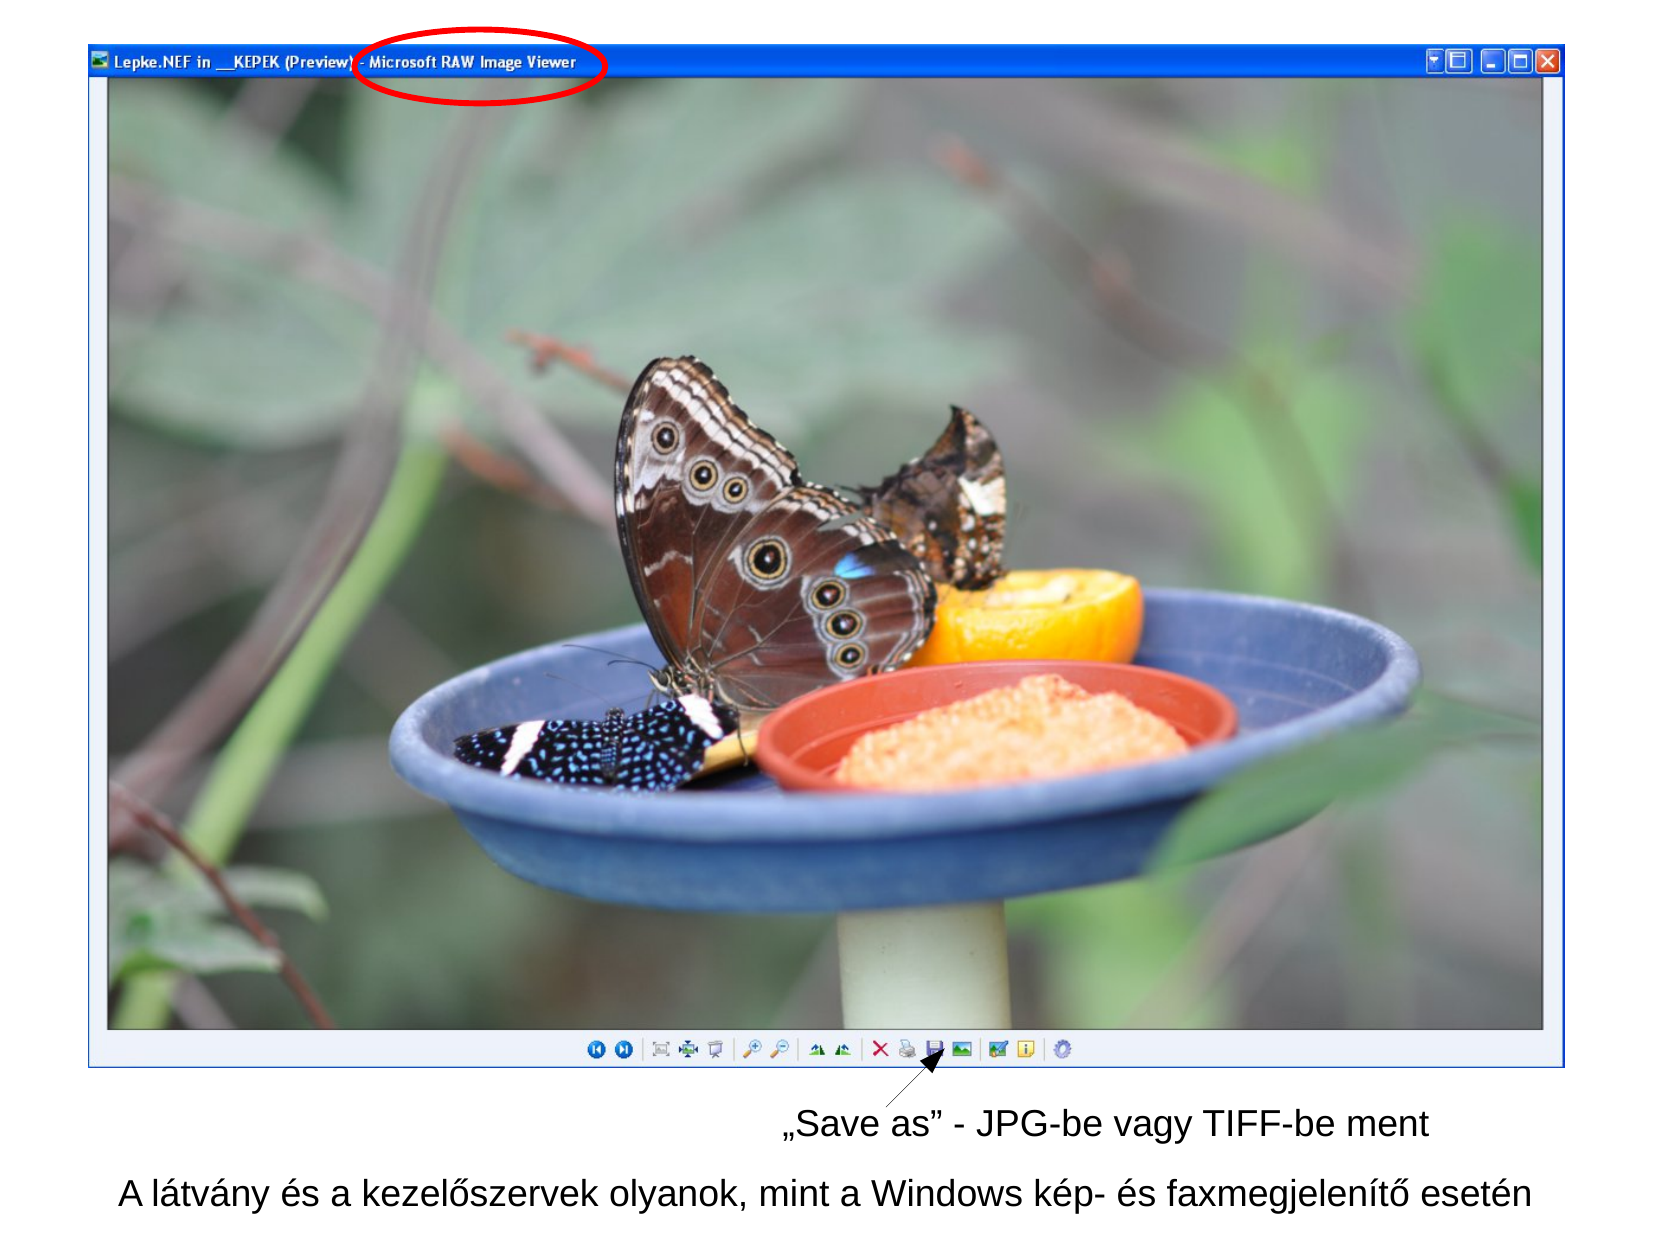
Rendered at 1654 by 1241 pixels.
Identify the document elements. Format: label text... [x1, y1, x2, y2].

text_box A látvány és a kezelőszervek olyanok, mint a Windows kép- és faxmegjelenítő esetén [103, 1165, 1557, 1223]
text_box „Save as” - JPG-be vagy TIFF-be ment [767, 1094, 1445, 1152]
picture [358, 44, 602, 100]
picture [88, 44, 1565, 1068]
